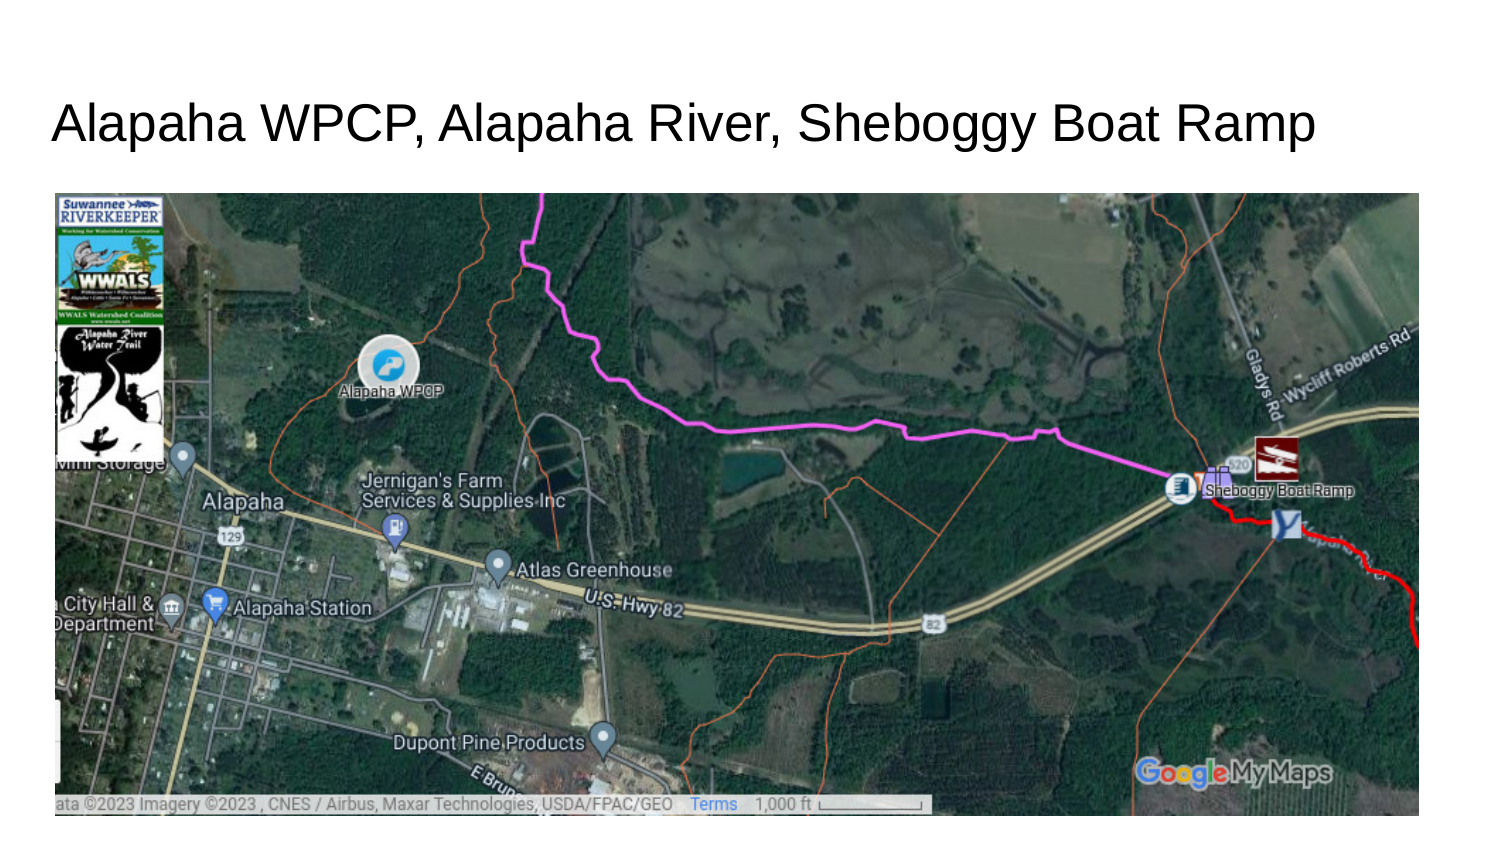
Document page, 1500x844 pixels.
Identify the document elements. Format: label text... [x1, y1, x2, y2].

title Alapaha WPCP, Alapaha River, Sheboggy Boat Ramp [51, 72, 1449, 167]
picture [55, 193, 1419, 816]
